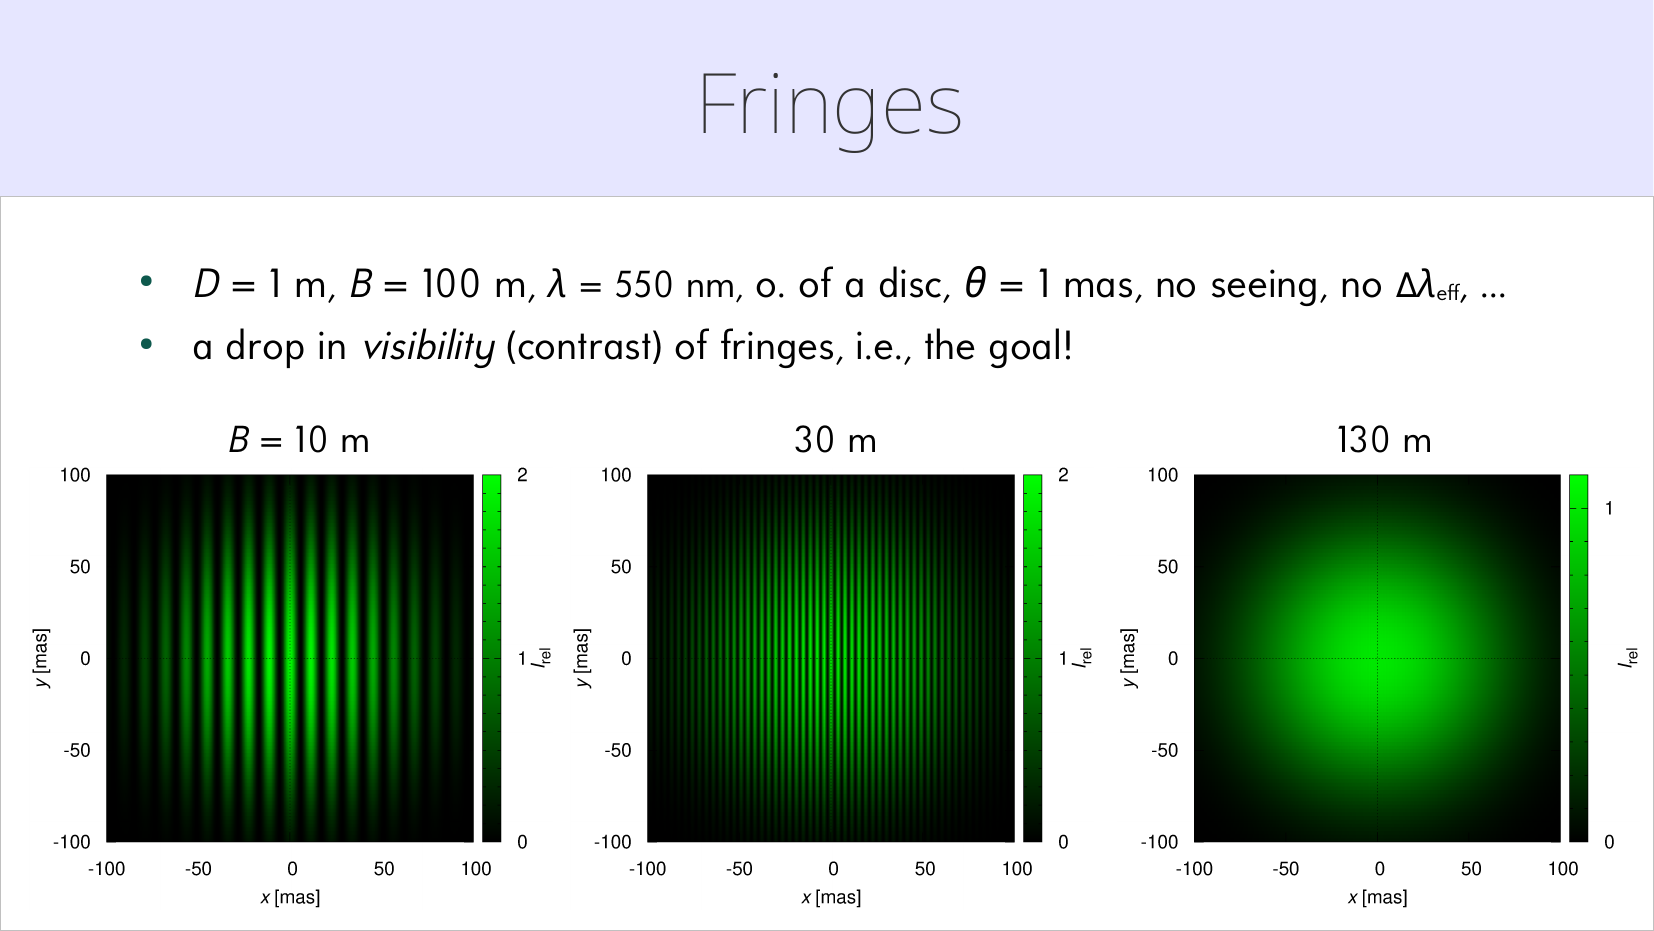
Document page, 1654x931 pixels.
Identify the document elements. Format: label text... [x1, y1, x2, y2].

text_box 30 m [779, 410, 905, 469]
picture [29, 467, 553, 910]
picture [570, 467, 1094, 910]
list D = 1 m, B = 100 m, λ = 550 nm, o. of a disc, θ = 1 mas, no seeing, no Δλeff, ... a drop in visibility (contrast) of fringes, i.e., the goal! [121, 258, 1651, 376]
text_box 130 m [1322, 410, 1472, 469]
picture [1117, 467, 1640, 910]
text_box B = 10 m [212, 410, 420, 469]
title Fringes [124, 23, 1537, 179]
